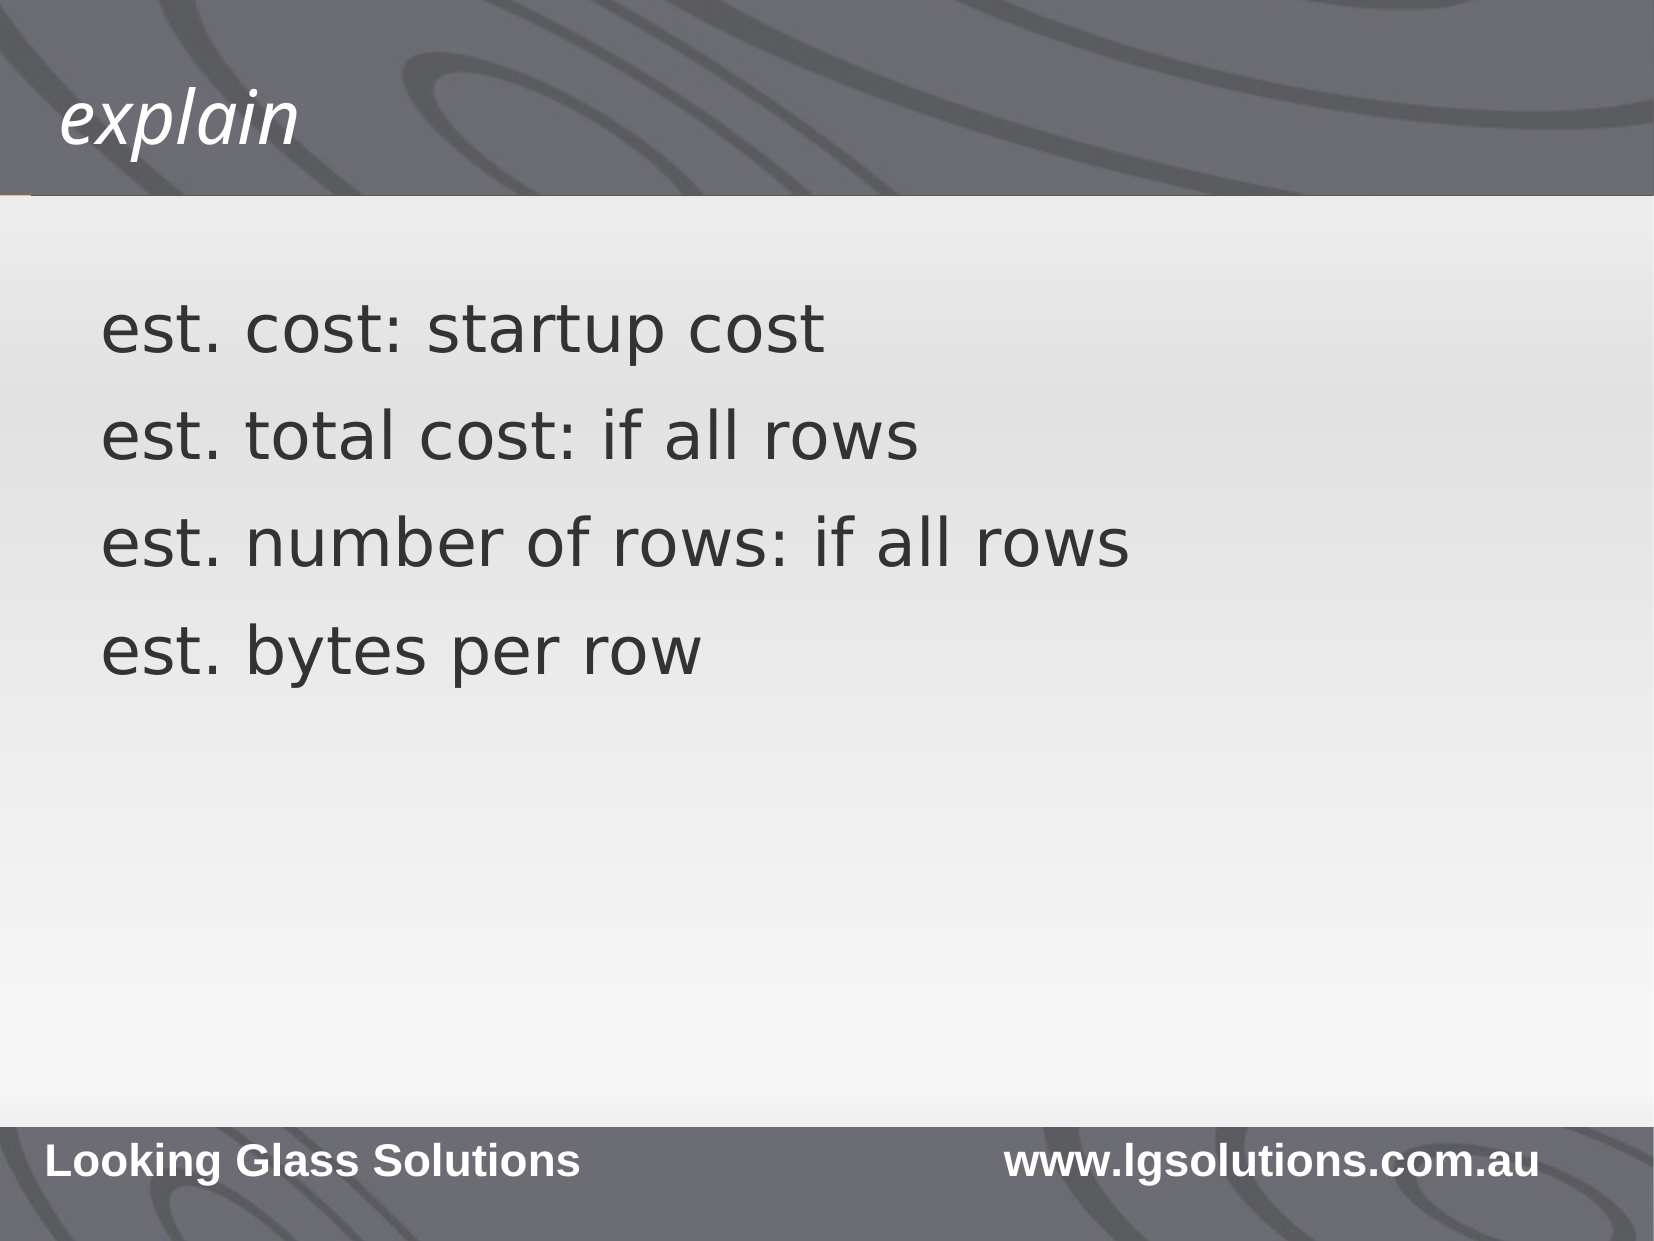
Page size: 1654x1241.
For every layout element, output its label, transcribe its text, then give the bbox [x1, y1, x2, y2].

list est. cost: startup cost est. total cost: if all rows est. number of rows: if all rows est. bytes per row [82, 290, 1571, 1109]
picture [0, 0, 1654, 1241]
title explain [59, 41, 1270, 190]
